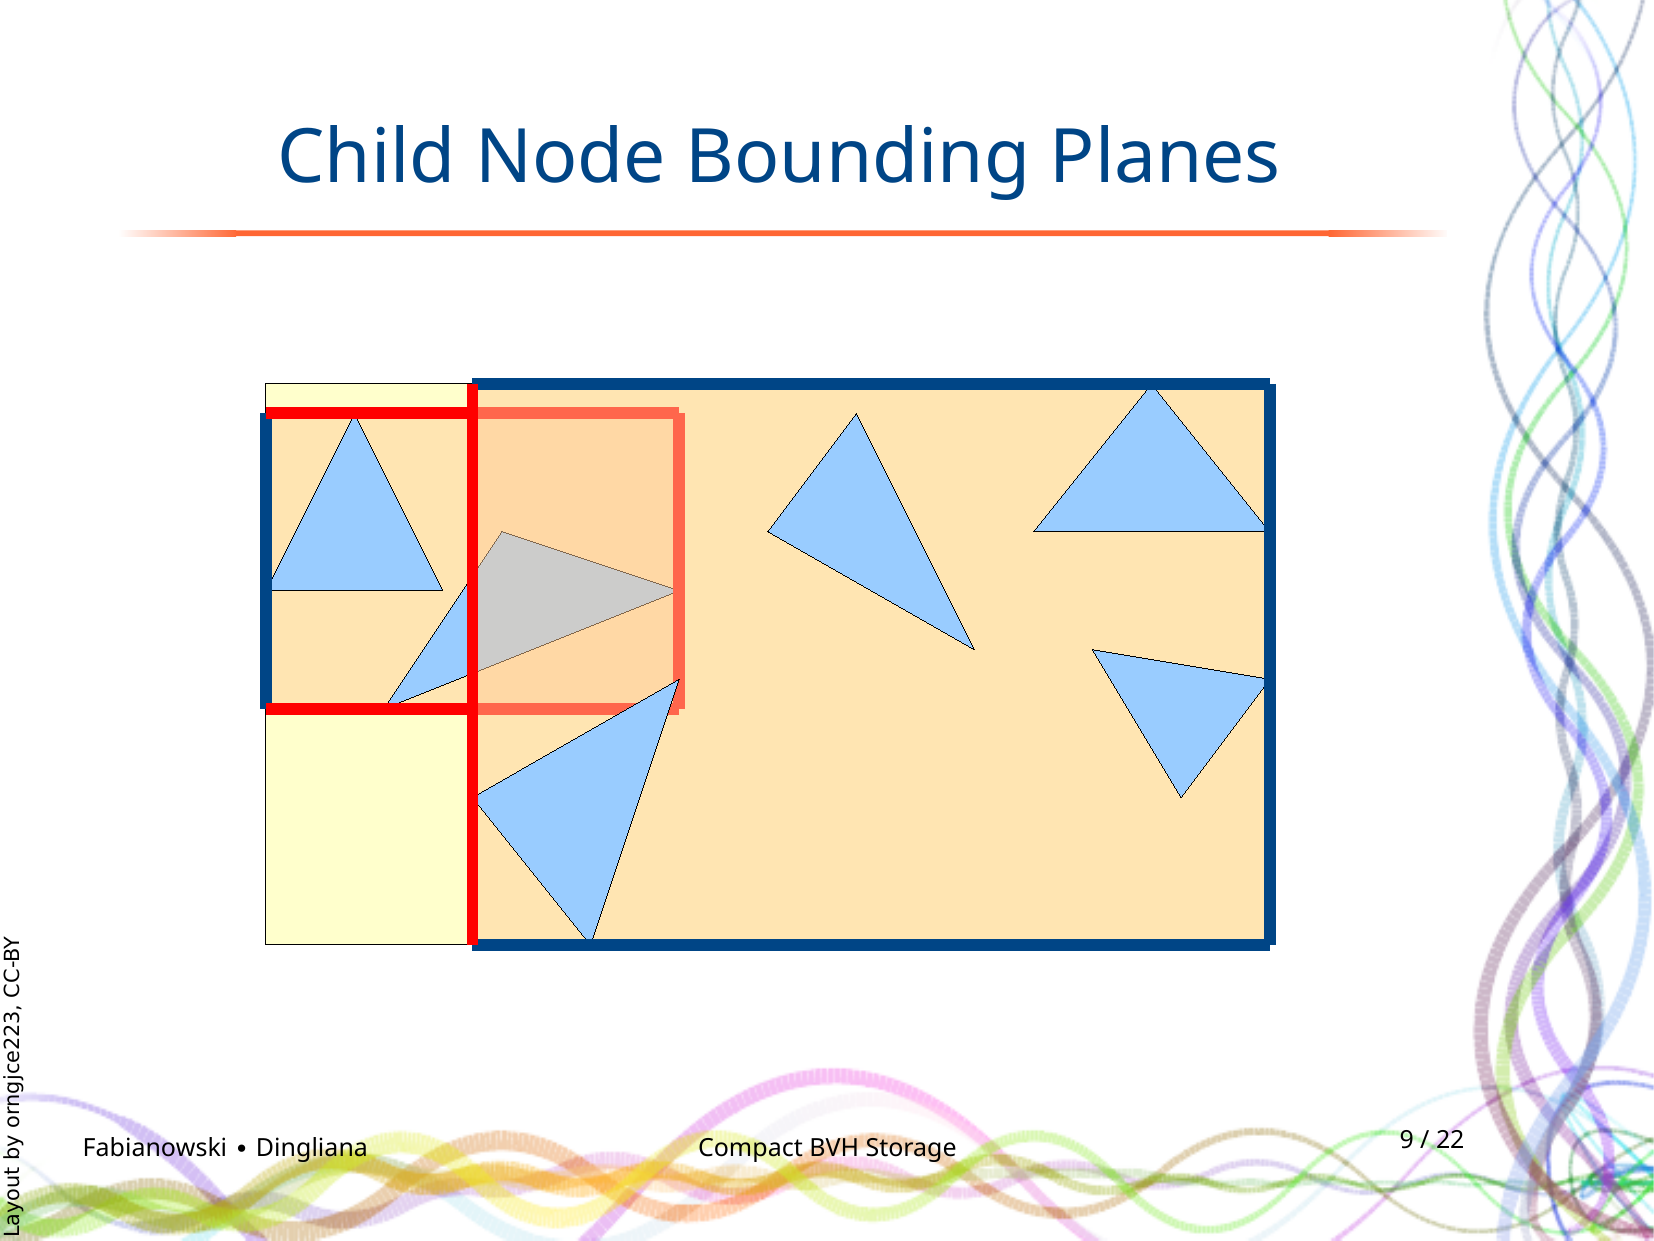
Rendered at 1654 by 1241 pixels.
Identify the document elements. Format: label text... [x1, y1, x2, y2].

text_box [478, 390, 1264, 939]
title Child Node Bounding Planes [82, 49, 1477, 257]
text_box 9 / 22 [1346, 1122, 1477, 1153]
picture [0, 0, 1654, 1241]
text_box [272, 419, 467, 703]
text_box [265, 383, 472, 413]
text_box [265, 709, 467, 945]
